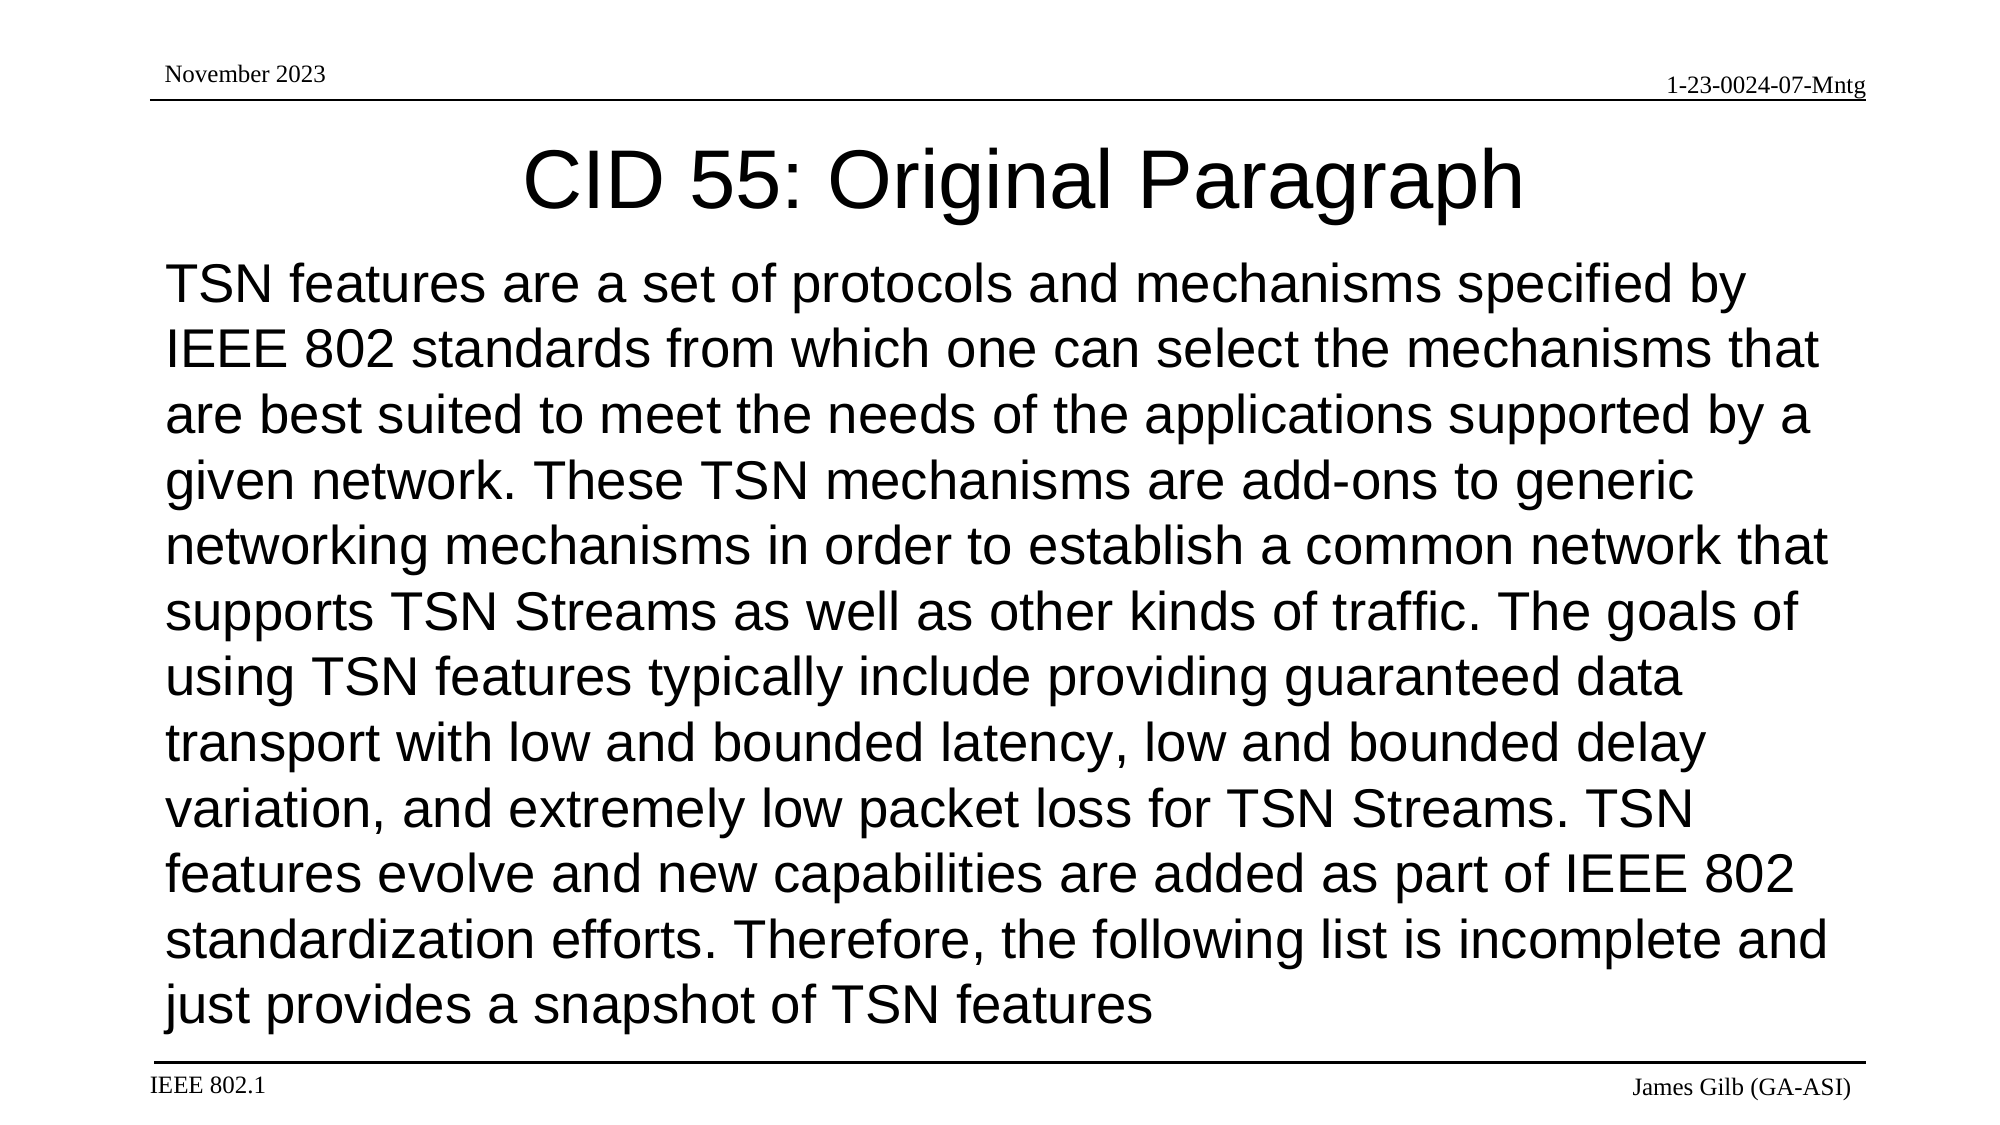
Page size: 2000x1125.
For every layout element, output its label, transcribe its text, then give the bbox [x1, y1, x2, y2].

list TSN features are a set of protocols and mechanisms specified by IEEE 802 standards from which one can select the mechanisms that are best suited to meet the needs of the applications supported by a given network. These TSN mechanisms are add-ons to generic networking mechanisms in order to establish a common network that supports TSN Streams as well as other kinds of traffic. The goals of using TSN features typically include providing guaranteed data transport with low and bounded latency, low and bounded delay variation, and extremely low packet loss for TSN Streams. TSN features evolve and new capabilities are added as part of IEEE 802 standardization efforts. Therefore, the following list is incomplete and just provides a snapshot of TSN features [149, 239, 1900, 1051]
title CID 55: Original Paragraph [149, 112, 1900, 238]
